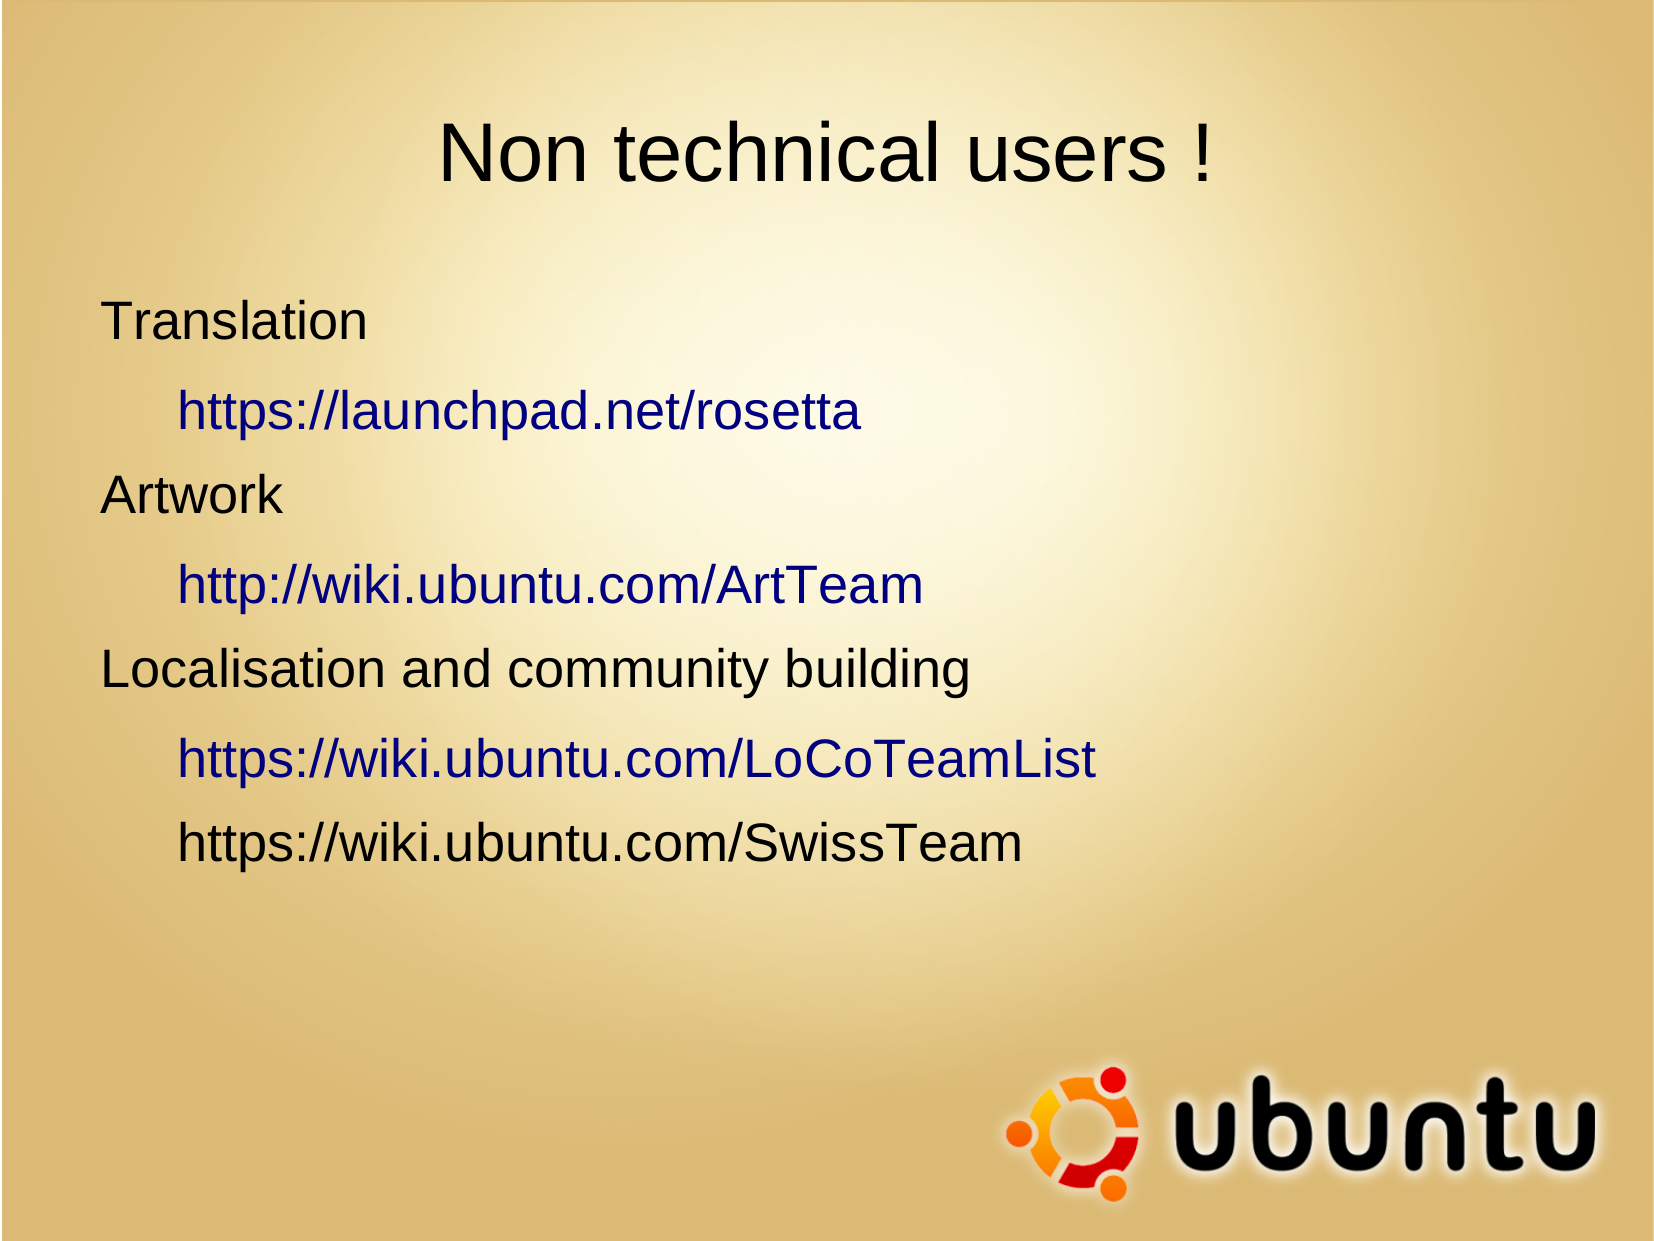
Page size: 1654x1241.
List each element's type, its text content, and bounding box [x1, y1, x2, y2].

title Non technical users ! [82, 49, 1571, 257]
list Translation https://launchpad.net/rosetta Artwork http://wiki.ubuntu.com/ArtTeam Localisation and community building https://wiki.ubuntu.com/LoCoTeamList https://wiki.ubuntu.com/SwissTeam [82, 290, 1571, 1109]
picture [2, 0, 1654, 1241]
